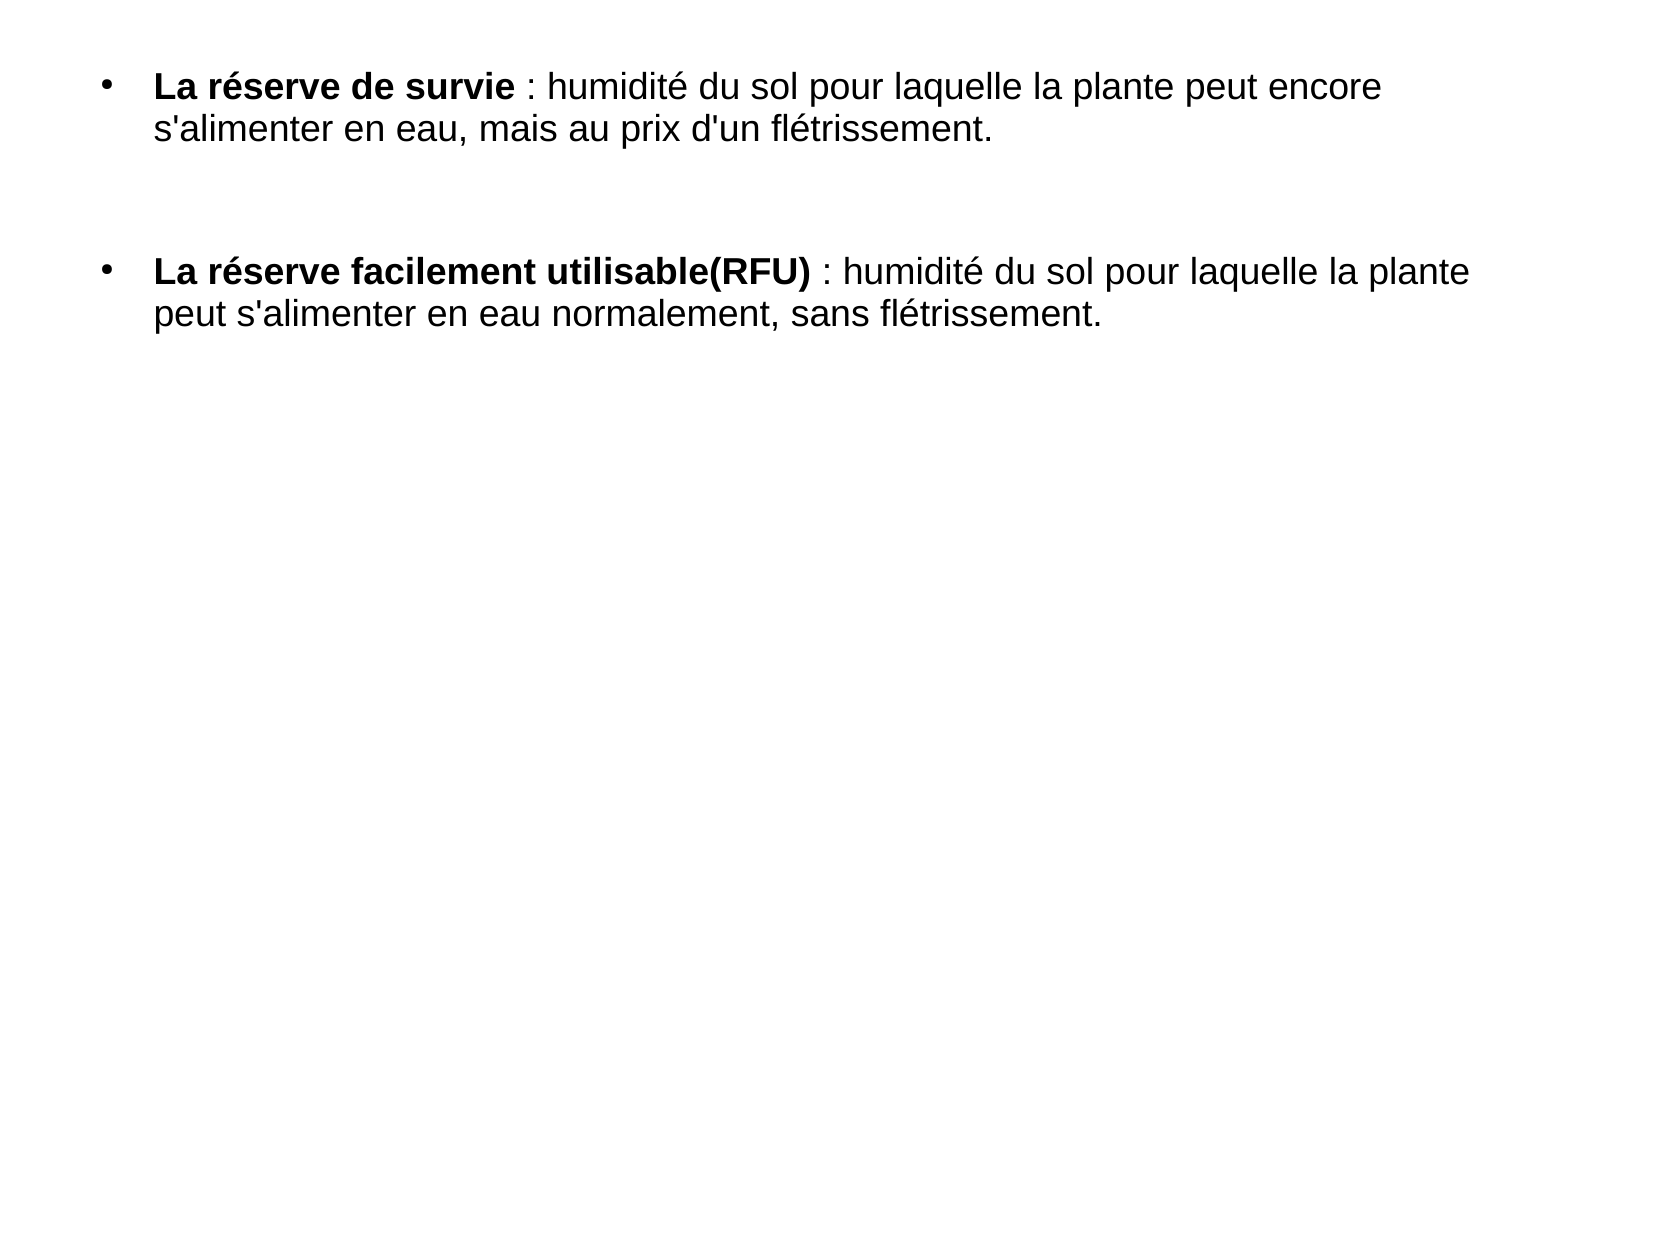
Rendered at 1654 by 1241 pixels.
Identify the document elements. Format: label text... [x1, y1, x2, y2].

list La réserve de survie : humidité du sol pour laquelle la plante peut encore s'alimenter en eau, mais au prix d'un flétrissement. La réserve facilement utilisable(RFU) : humidité du sol pour laquelle la plante peut s'alimenter en eau normalement, sans flétrissement. [82, 65, 1538, 1010]
